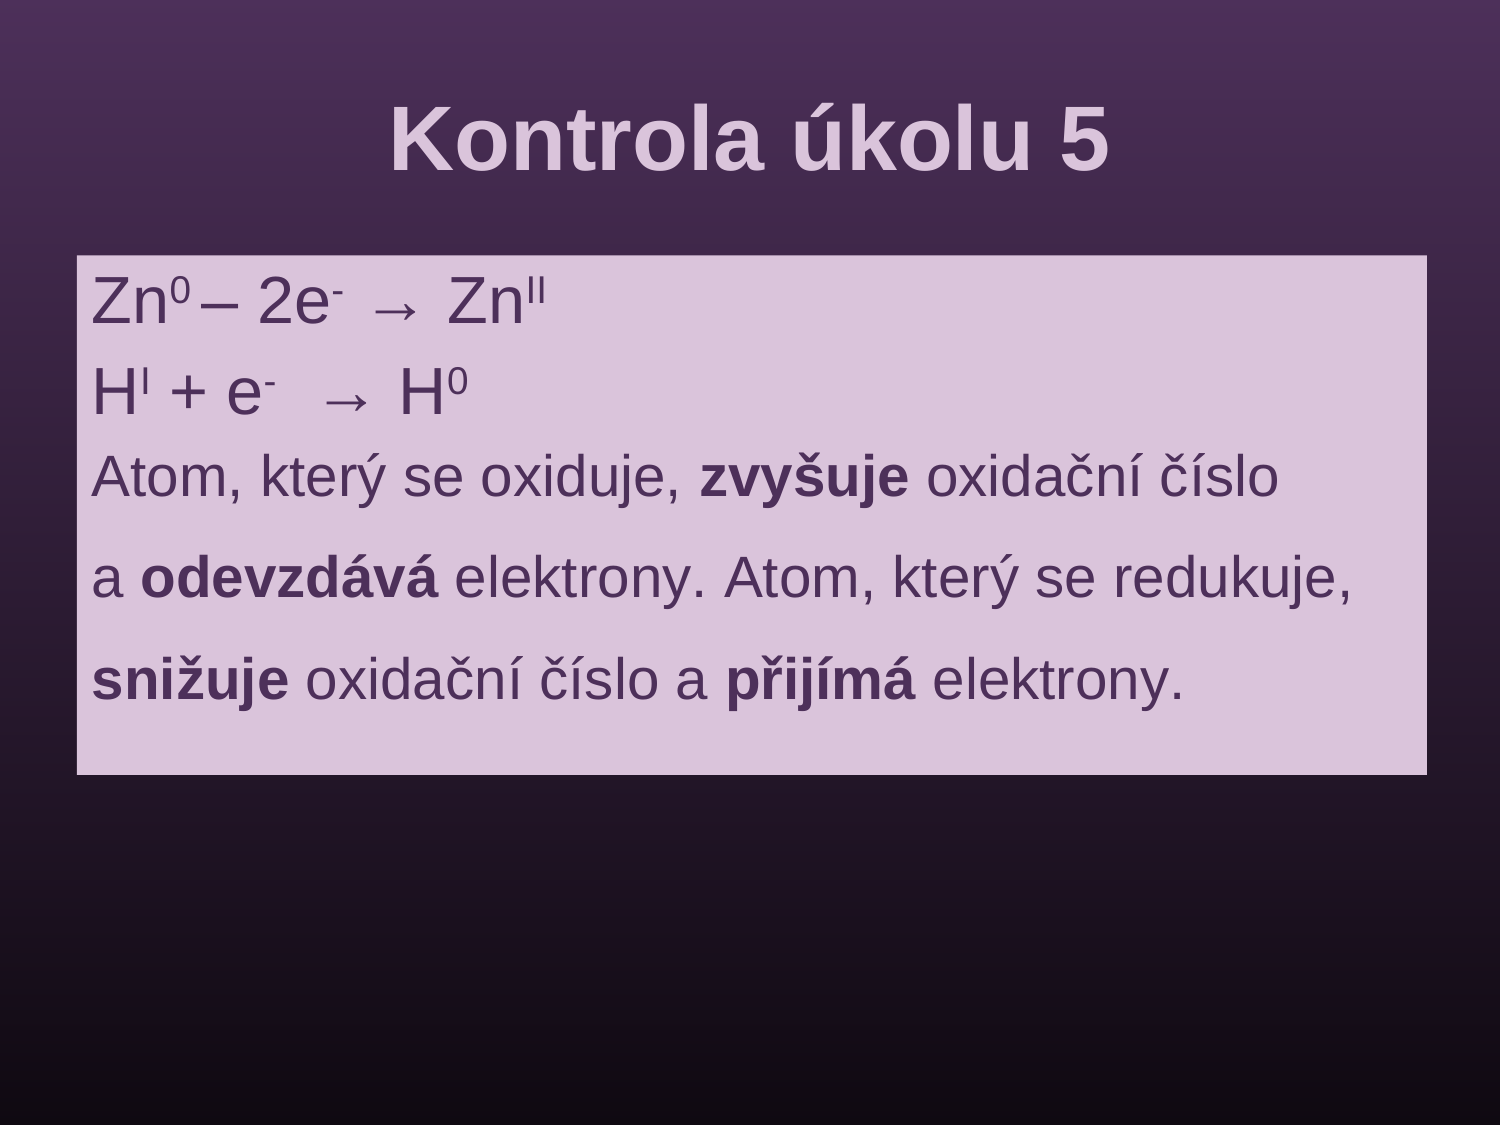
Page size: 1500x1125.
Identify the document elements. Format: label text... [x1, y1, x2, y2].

list Zn0 – 2e- → ZnII HI + e- → H0 Atom, který se oxiduje, zvyšuje oxidační číslo a odevzdává elektrony. Atom, který se redukuje, snižuje oxidační číslo a přijímá elektrony. [76, 255, 1427, 775]
title Kontrola úkolu 5 [75, 45, 1426, 233]
